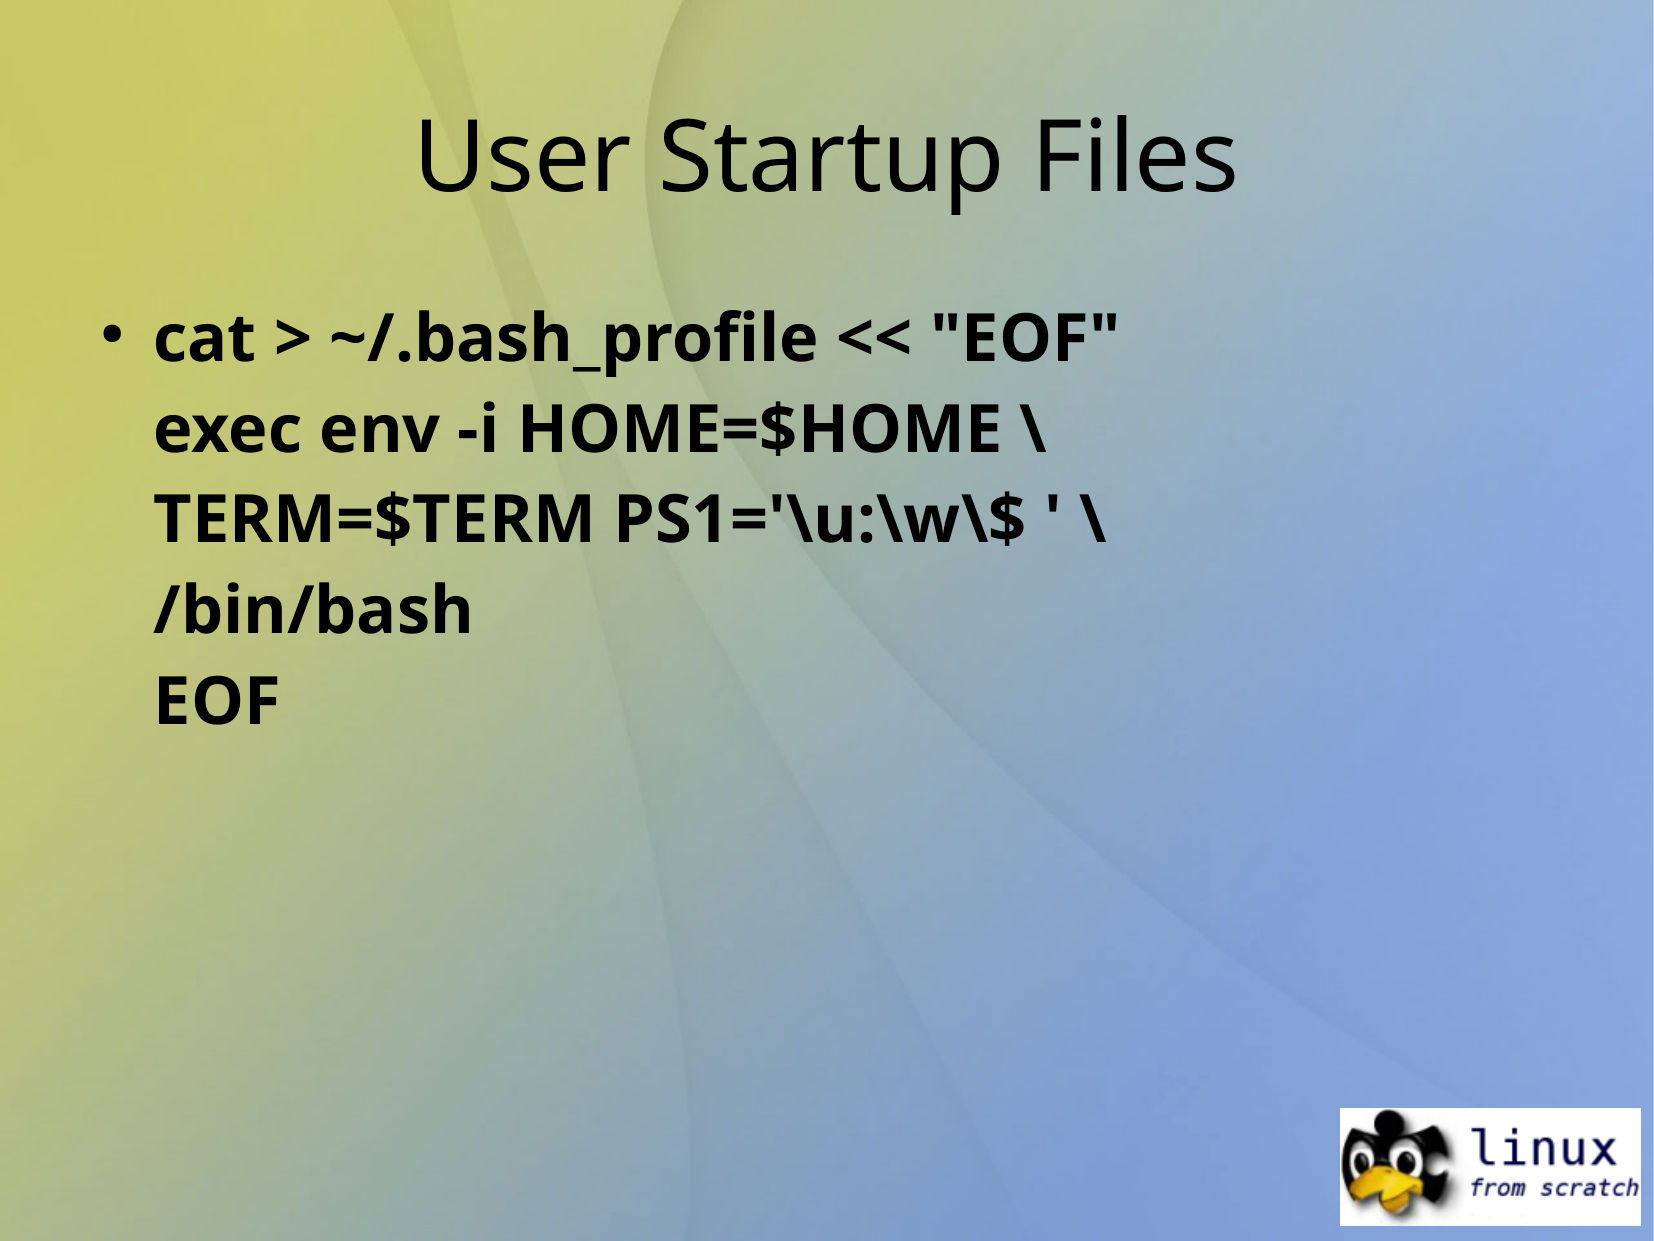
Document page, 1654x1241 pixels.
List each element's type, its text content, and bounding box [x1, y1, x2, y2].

title User Startup Files [82, 56, 1571, 250]
picture [0, 0, 1654, 1241]
list cat > ~/.bash_profile << "EOF" exec env -i HOME=$HOME \ TERM=$TERM PS1='\u:\w\$ ' \ /bin/bash EOF [82, 290, 1571, 1094]
